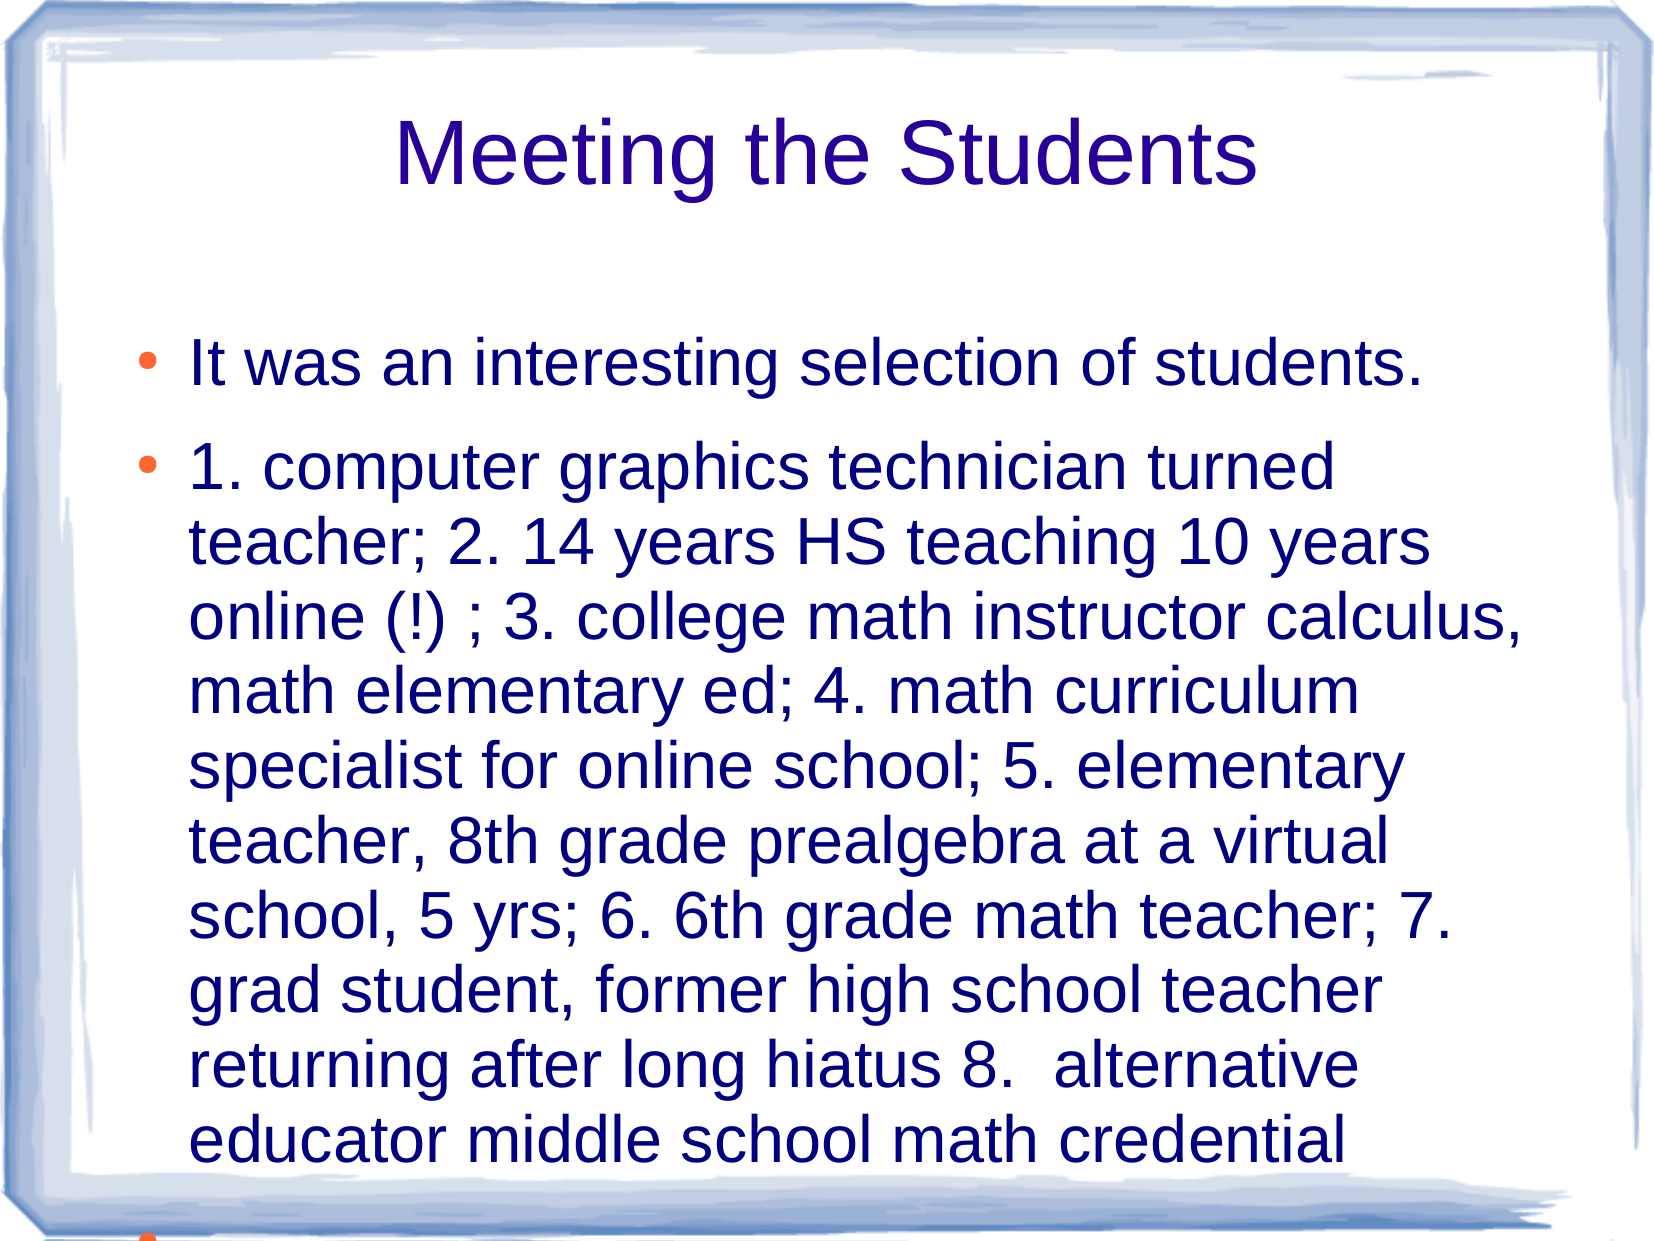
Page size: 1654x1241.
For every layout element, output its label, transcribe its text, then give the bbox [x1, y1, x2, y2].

title Meeting the Students [82, 49, 1571, 257]
list It was an interesting selection of students. 1. computer graphics technician turned teacher; 2. 14 years HS teaching 10 years online (!) ; 3. college math instructor calculus, math elementary ed; 4. math curriculum specialist for online school; 5. elementary teacher, 8th grade prealgebra at a virtual school, 5 yrs; 6. 6th grade math teacher; 7. grad student, former high school teacher returning after long hiatus 8. alternative educator middle school math credential [118, 324, 1571, 1241]
picture [0, 0, 1654, 1241]
